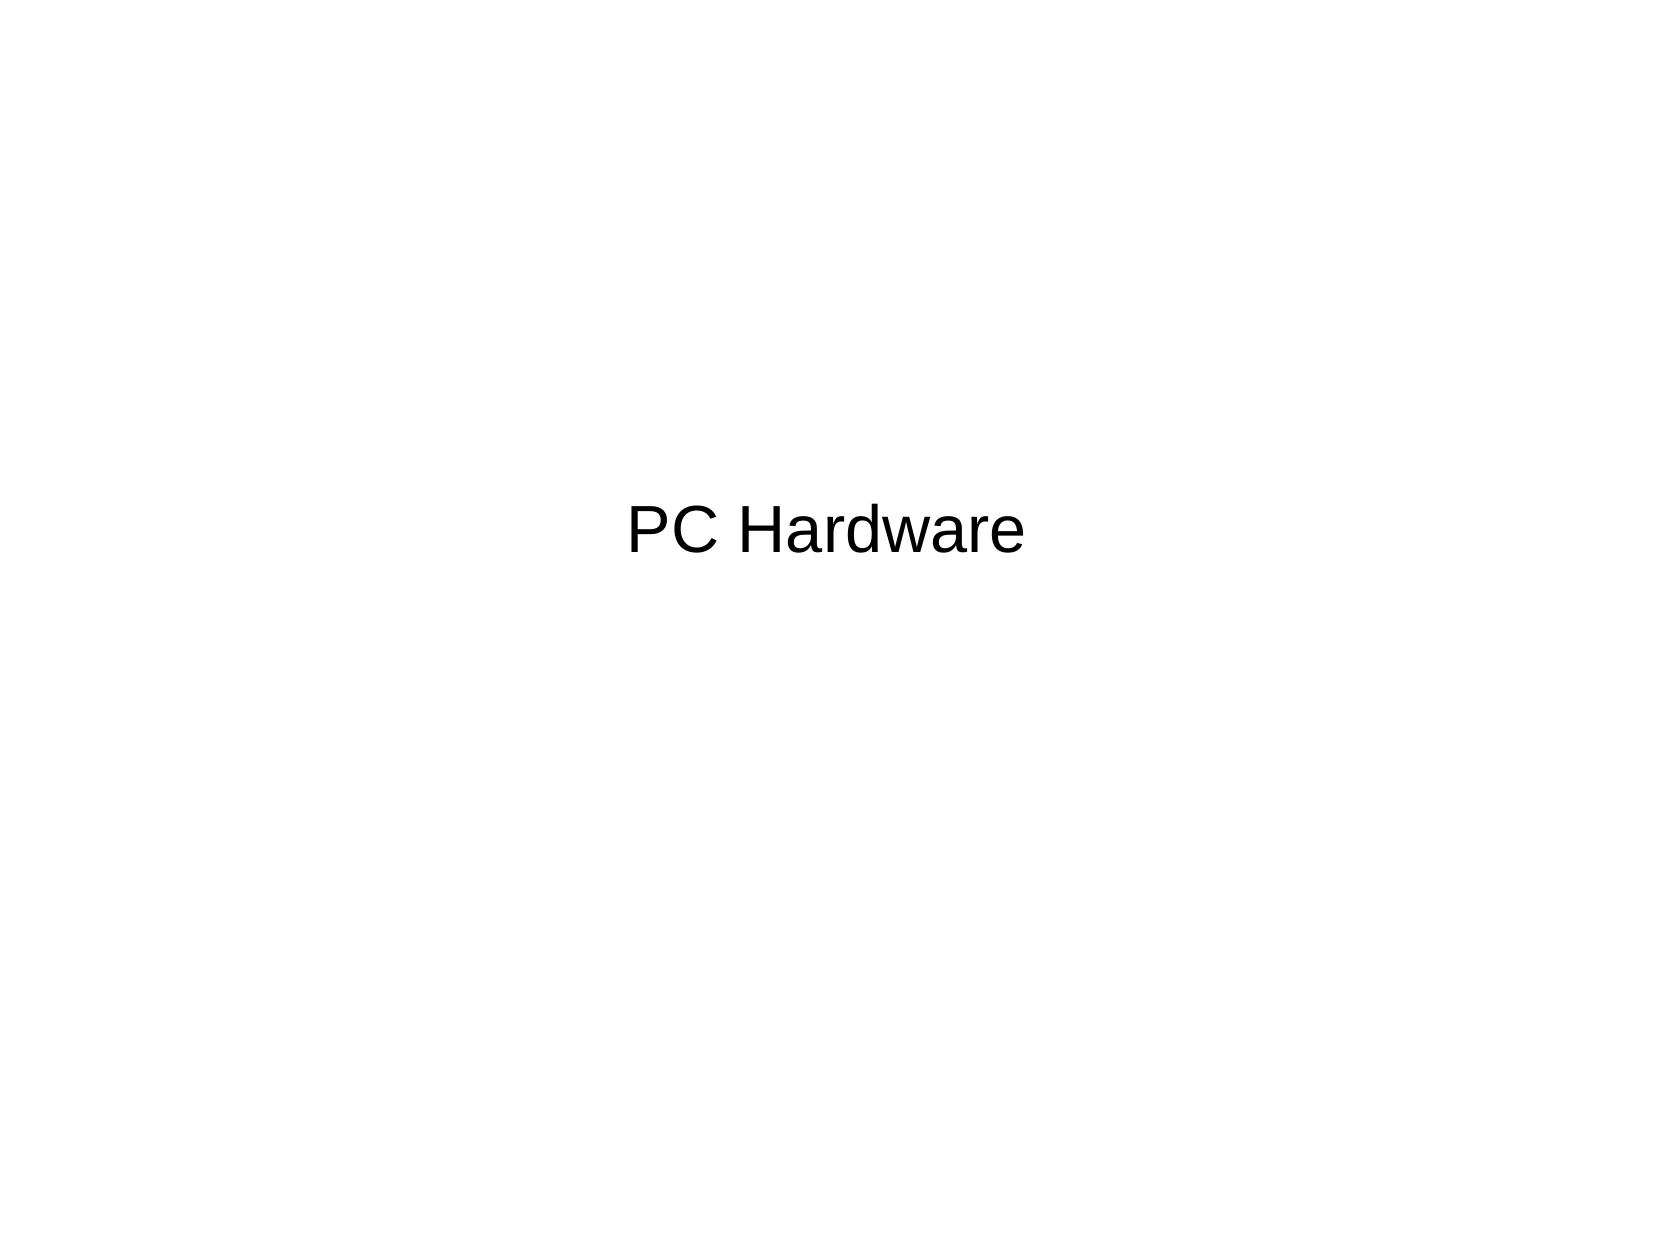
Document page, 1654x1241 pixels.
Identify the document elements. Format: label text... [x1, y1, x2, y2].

subtitle PC Hardware [82, 49, 1571, 1010]
